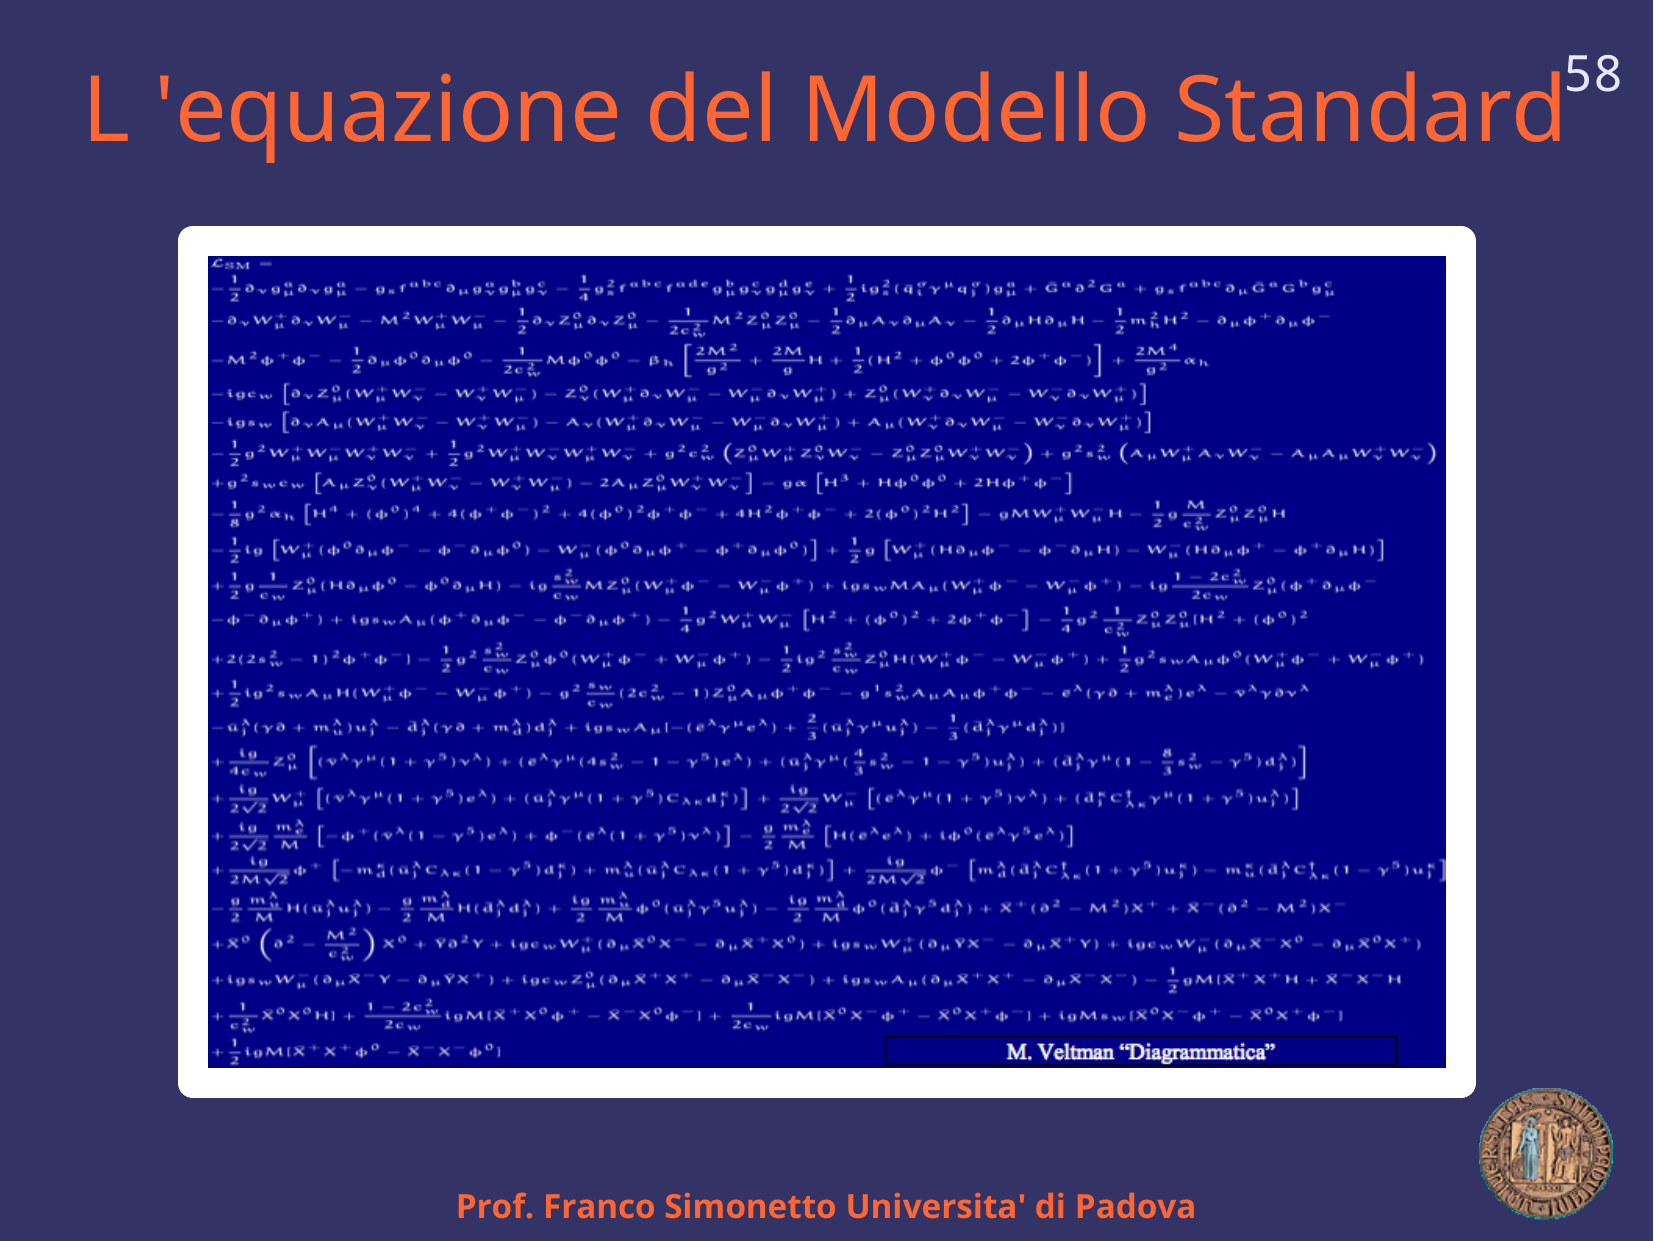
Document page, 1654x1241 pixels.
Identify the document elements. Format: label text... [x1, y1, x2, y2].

title L 'equazione del Modello Standard [82, 55, 1571, 156]
picture [208, 255, 1446, 1069]
picture [1479, 1087, 1613, 1221]
